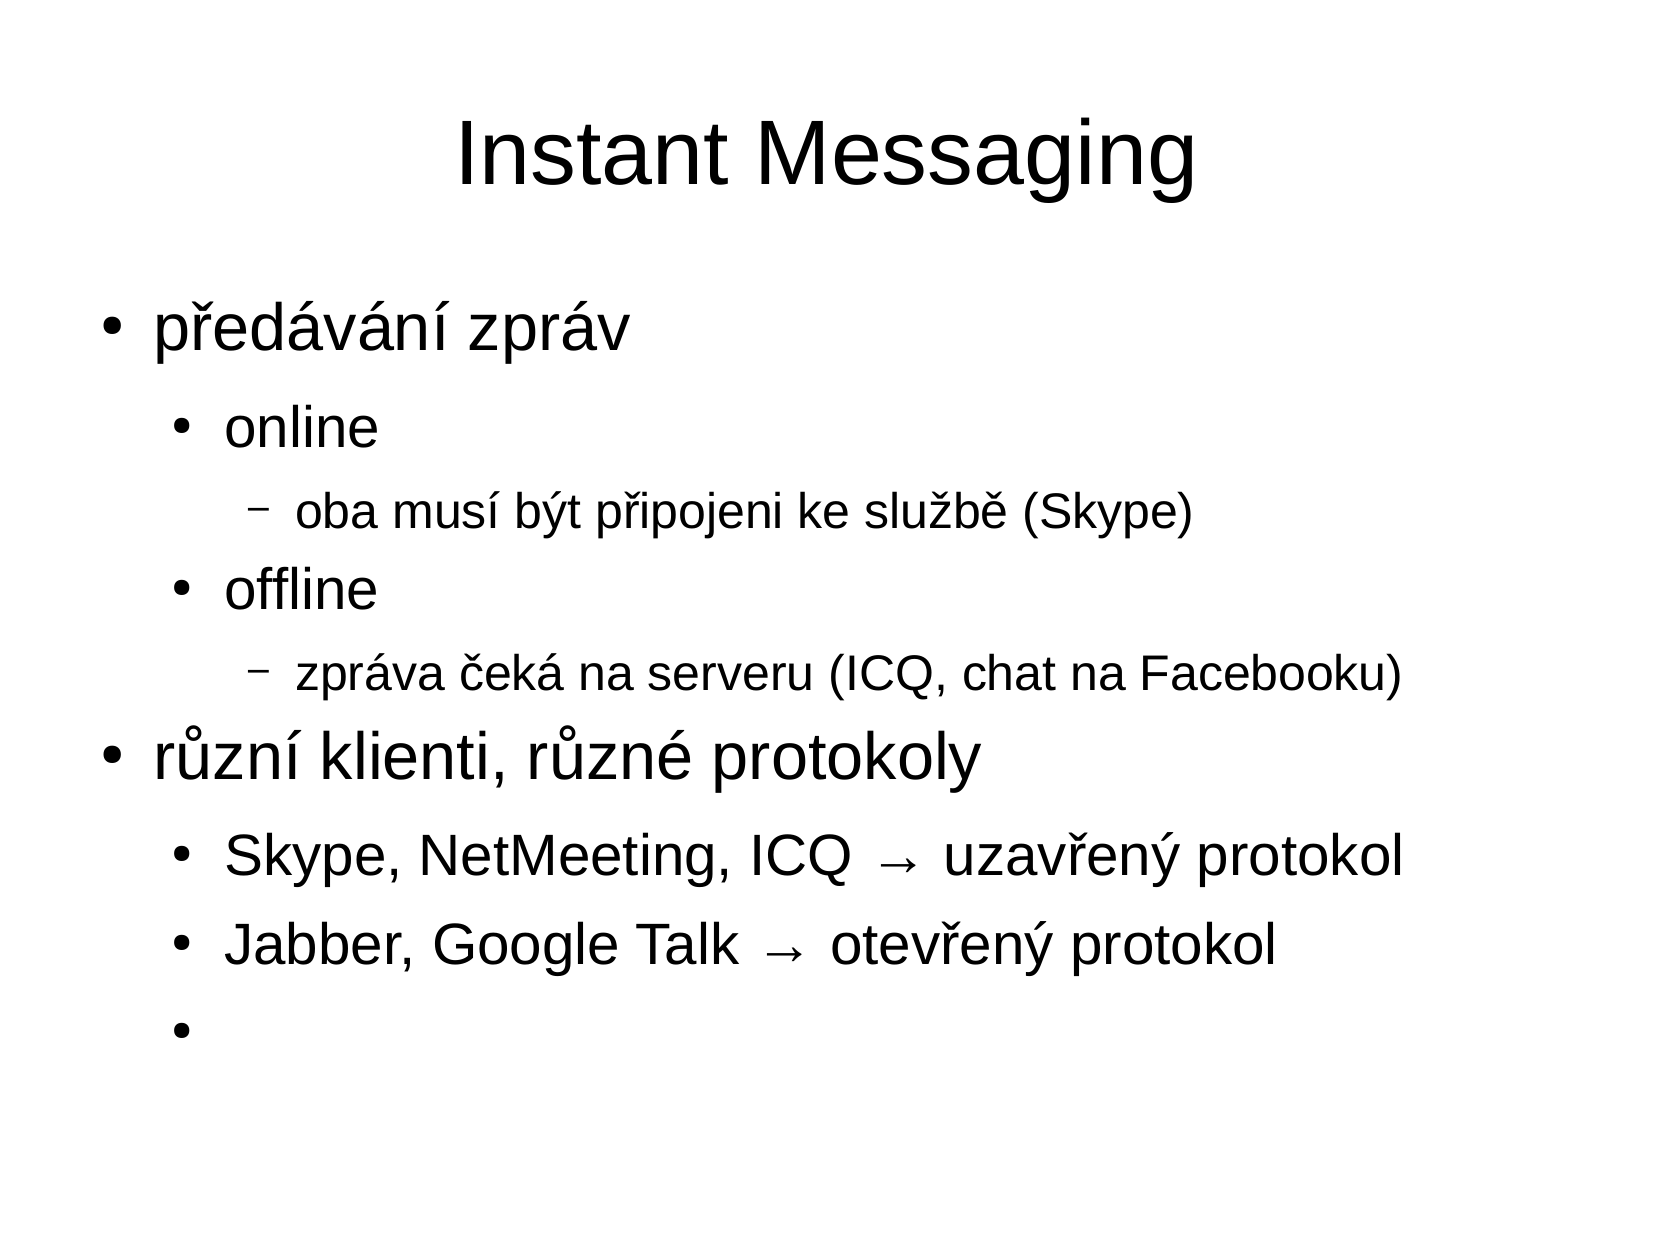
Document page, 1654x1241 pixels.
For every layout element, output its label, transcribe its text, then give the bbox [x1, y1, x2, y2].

list předávání zpráv online oba musí být připojeni ke službě (Skype) offline zpráva čeká na serveru (ICQ, chat na Facebooku) různí klienti, různé protokoly Skype, NetMeeting, ICQ → uzavřený protokol Jabber, Google Talk → otevřený protokol [82, 290, 1571, 1010]
title Instant Messaging [82, 49, 1571, 257]
